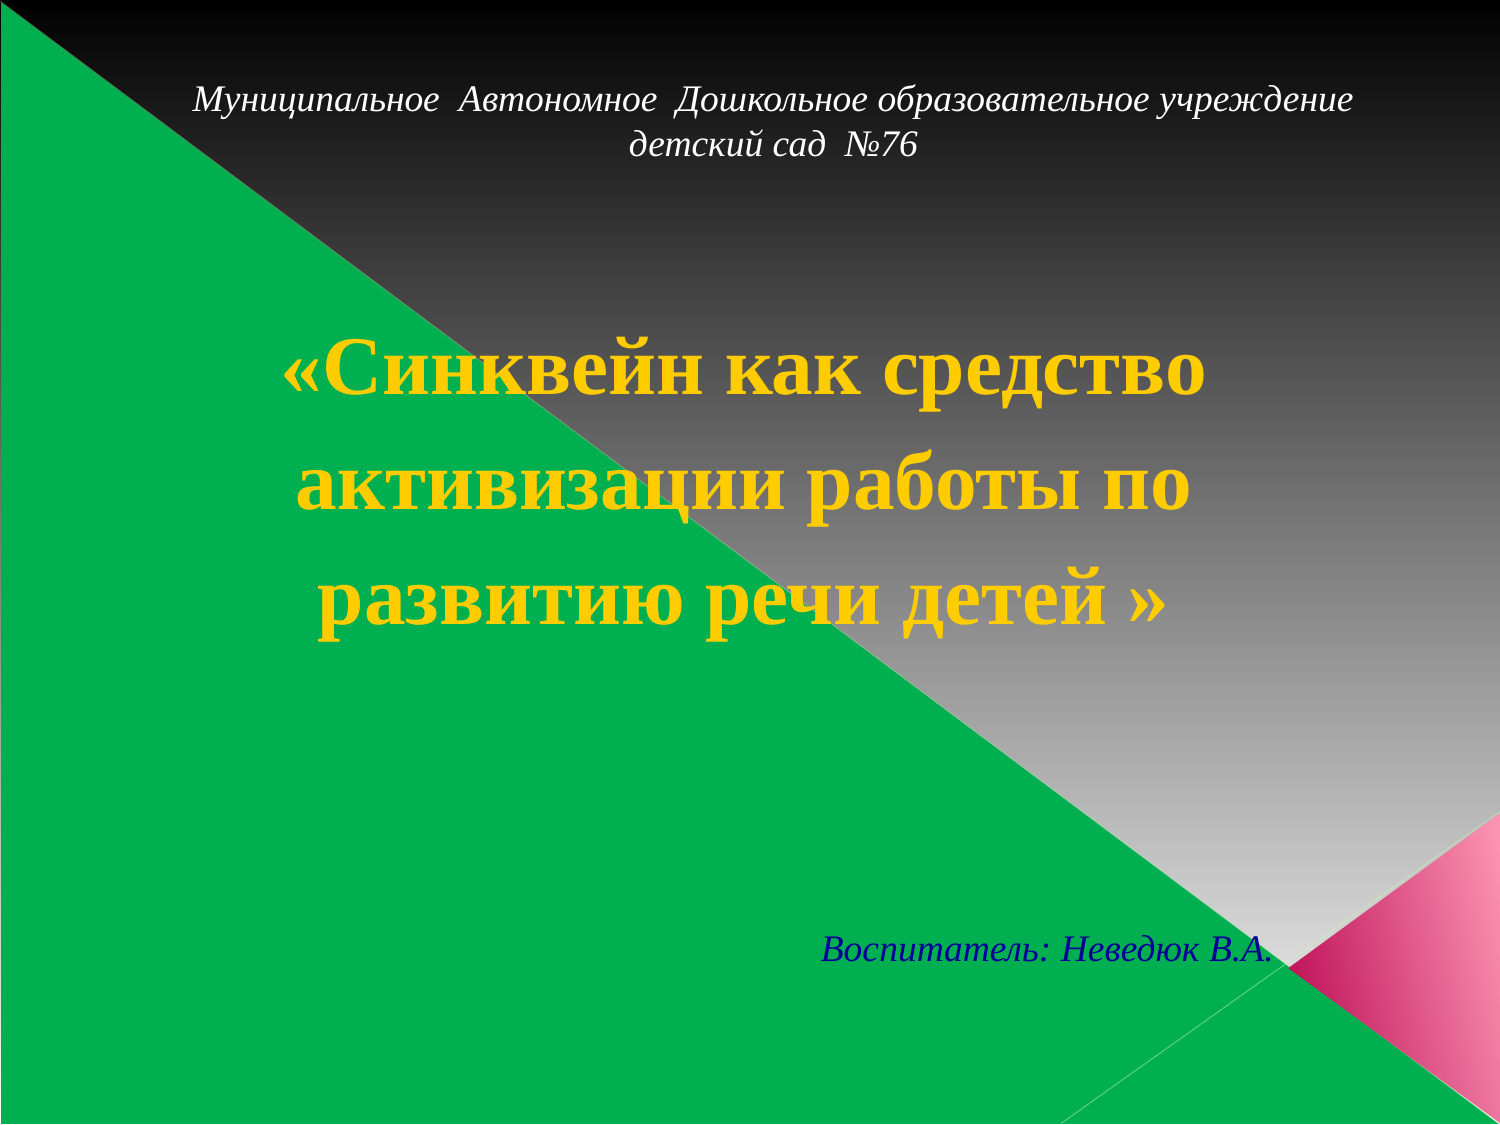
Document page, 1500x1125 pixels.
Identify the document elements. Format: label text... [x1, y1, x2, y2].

text_box Воспитатель: Неведюк В.А. [739, 916, 1366, 977]
text_box «Синквейн как средство активизации работы по развитию речи детей » [123, 181, 1365, 649]
text_box Муниципальное Автономное Дошкольное образовательное учреждение детский сад №76 [129, 66, 1418, 172]
